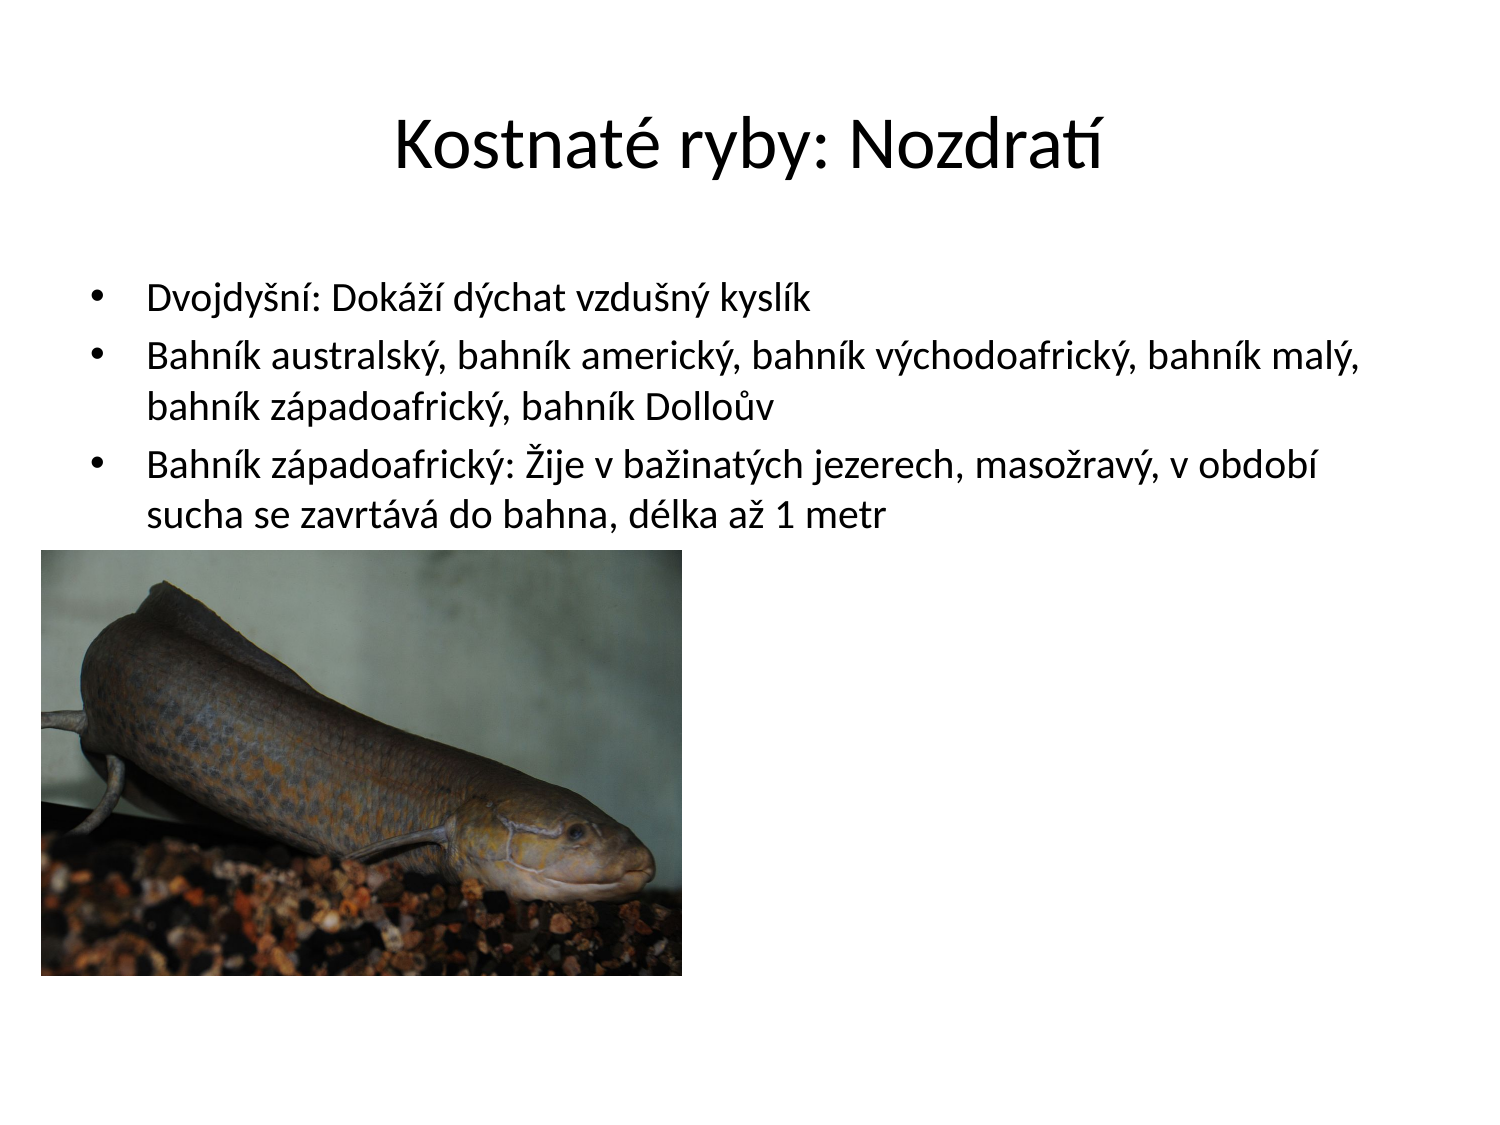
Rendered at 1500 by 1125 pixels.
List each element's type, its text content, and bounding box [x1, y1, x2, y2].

title Kostnaté ryby: Nozdratí [75, 45, 1425, 233]
picture [41, 550, 682, 976]
list Dvojdyšní: Dokáží dýchat vzdušný kyslík Bahník australský, bahník americký, bahník východoafrický, bahník malý, bahník západoafrický, bahník Dolloův Bahník západoafrický: Žije v bažinatých jezerech, masožravý, v období sucha se zavrtává do bahna, délka až 1 metr [75, 262, 1425, 1005]
